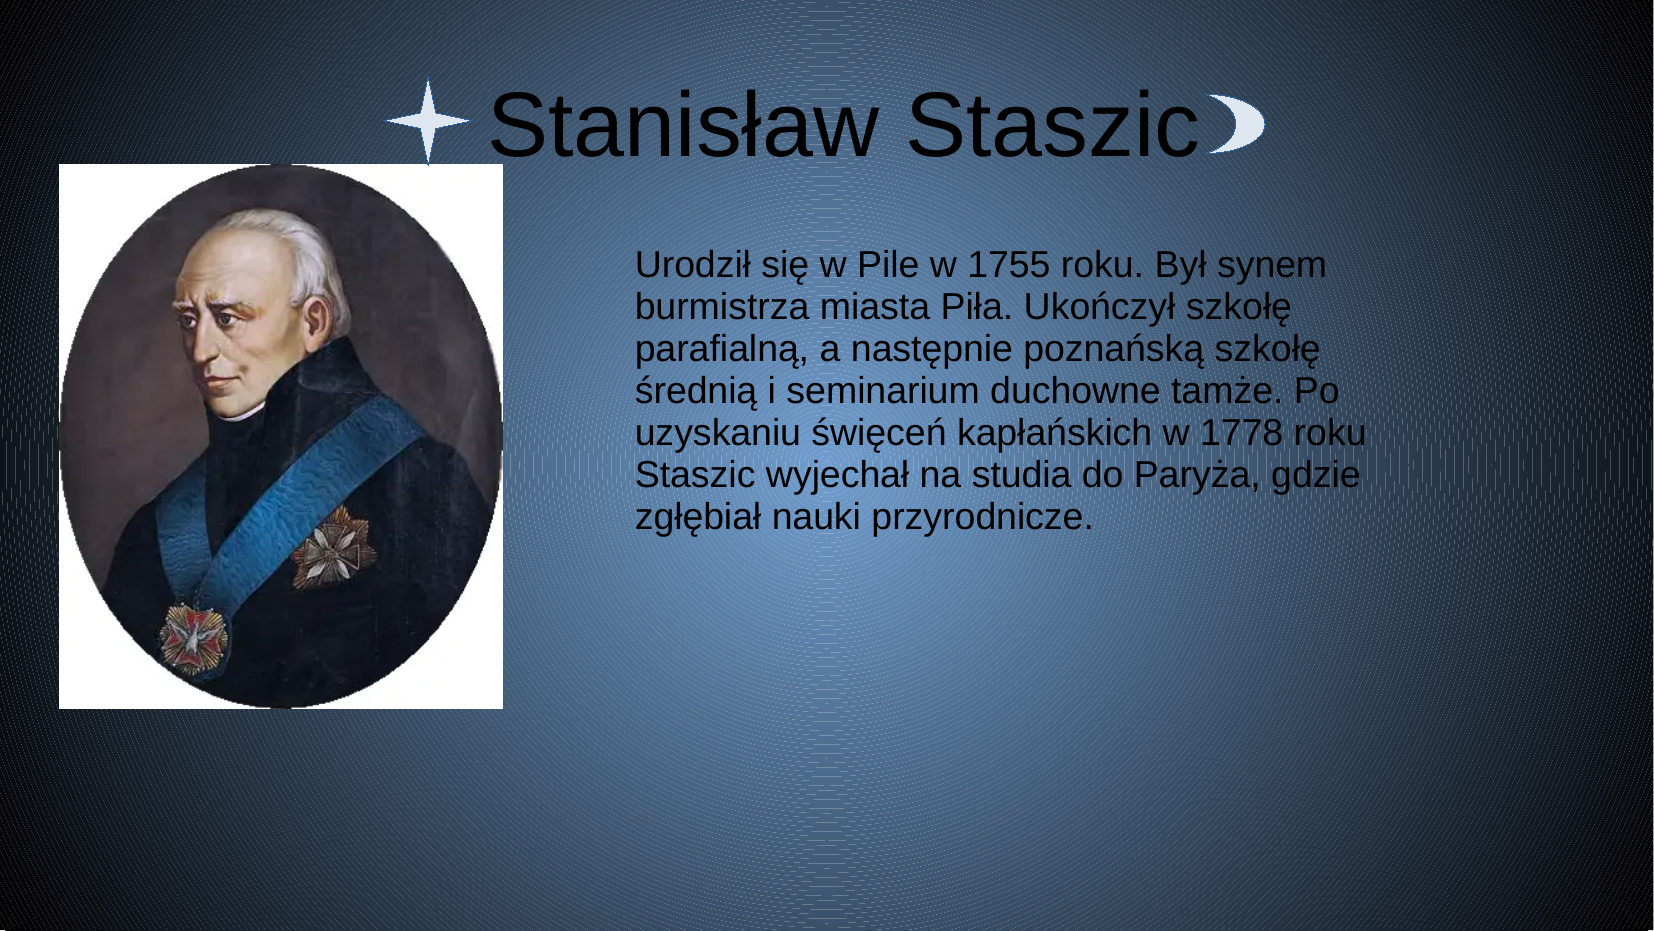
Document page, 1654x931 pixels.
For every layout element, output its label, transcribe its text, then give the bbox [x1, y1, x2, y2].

title Stanisław Staszic [100, 46, 1589, 203]
picture [59, 164, 503, 709]
text_box [383, 76, 473, 166]
text_box [1205, 94, 1266, 154]
text_box Urodził się w Pile w 1755 roku. Był synem burmistrza miasta Piła. Ukończył szkołę parafialną, a następnie poznańską szkołę średnią i seminarium duchowne tamże. Po uzyskaniu święceń kapłańskich w 1778 roku Staszic wyjechał na studia do Paryża, gdzie zgłębiał nauki przyrodnicze. [620, 236, 1388, 748]
subtitle [82, 217, 1571, 758]
